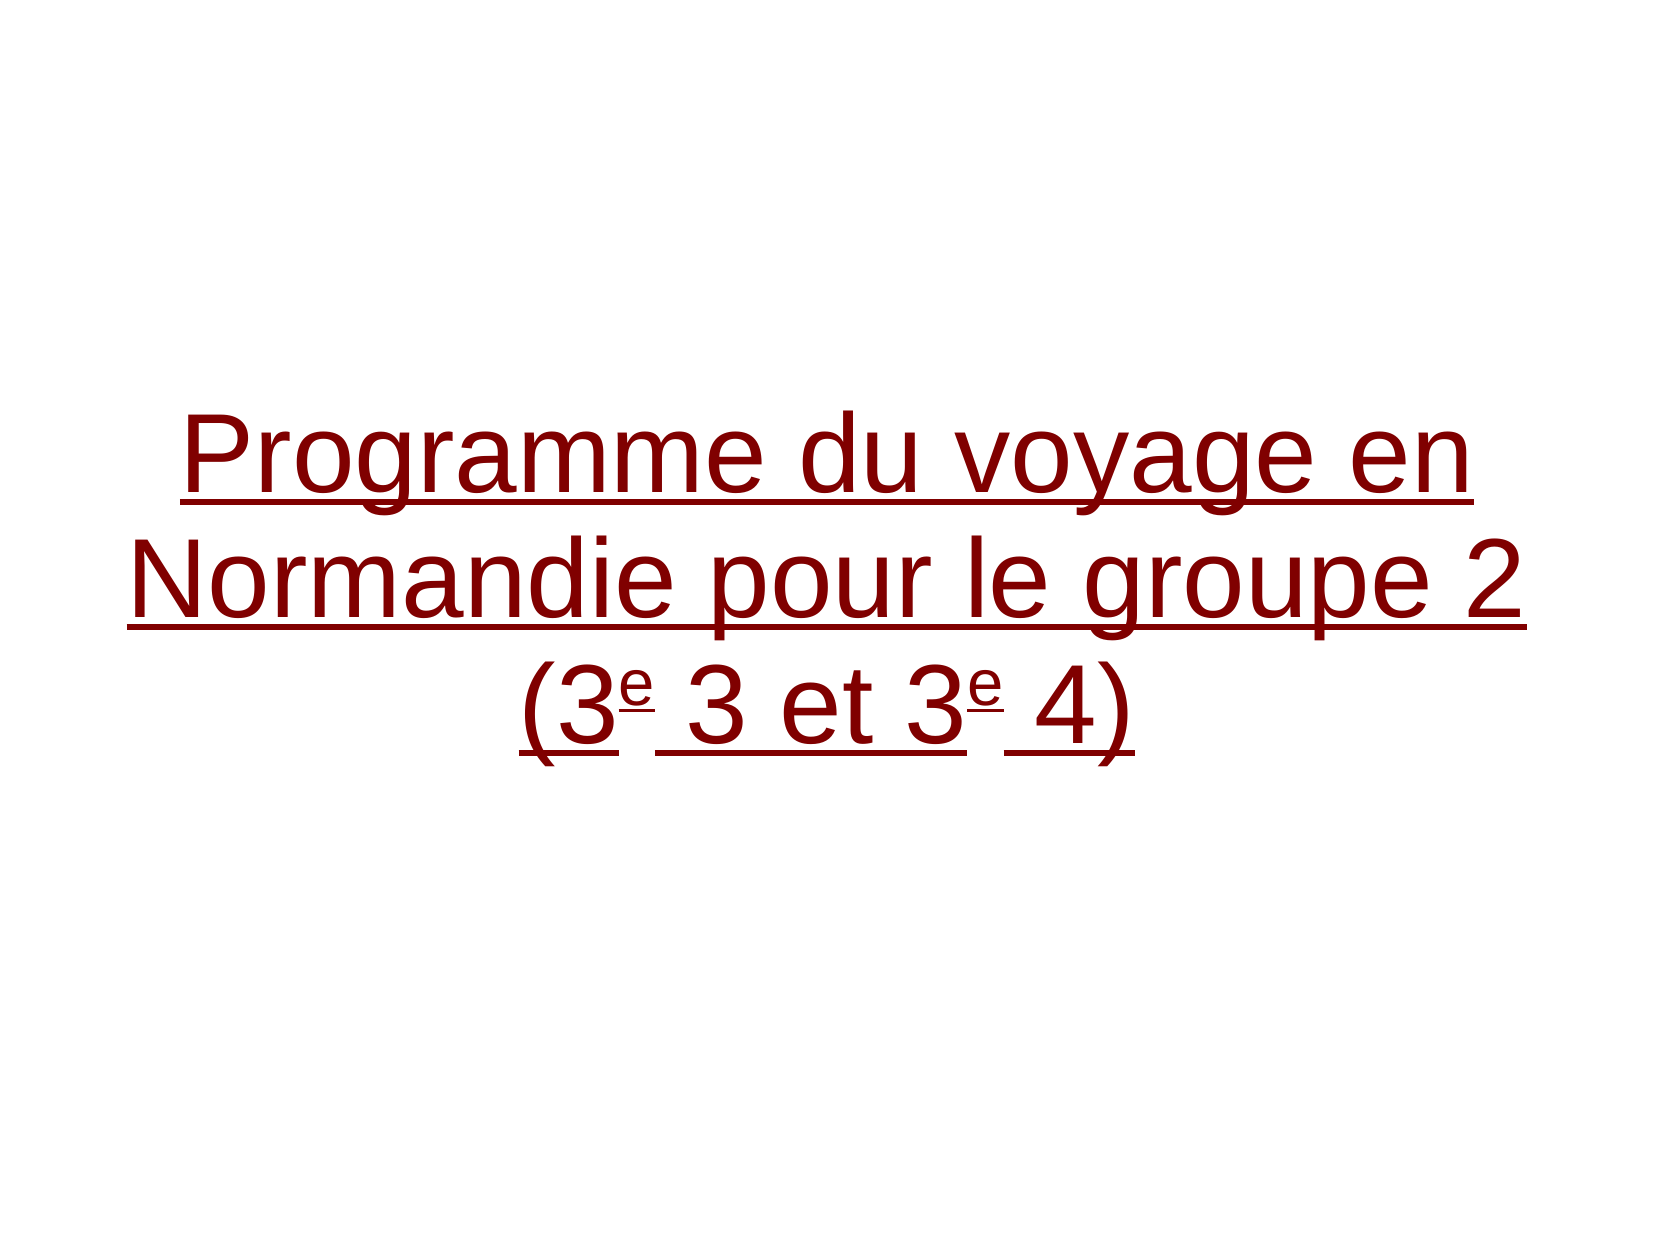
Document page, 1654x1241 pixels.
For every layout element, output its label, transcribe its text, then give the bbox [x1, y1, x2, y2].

subtitle Programme du voyage en Normandie pour le groupe 2 (3e 3 et 3e 4) [82, 49, 1571, 1109]
